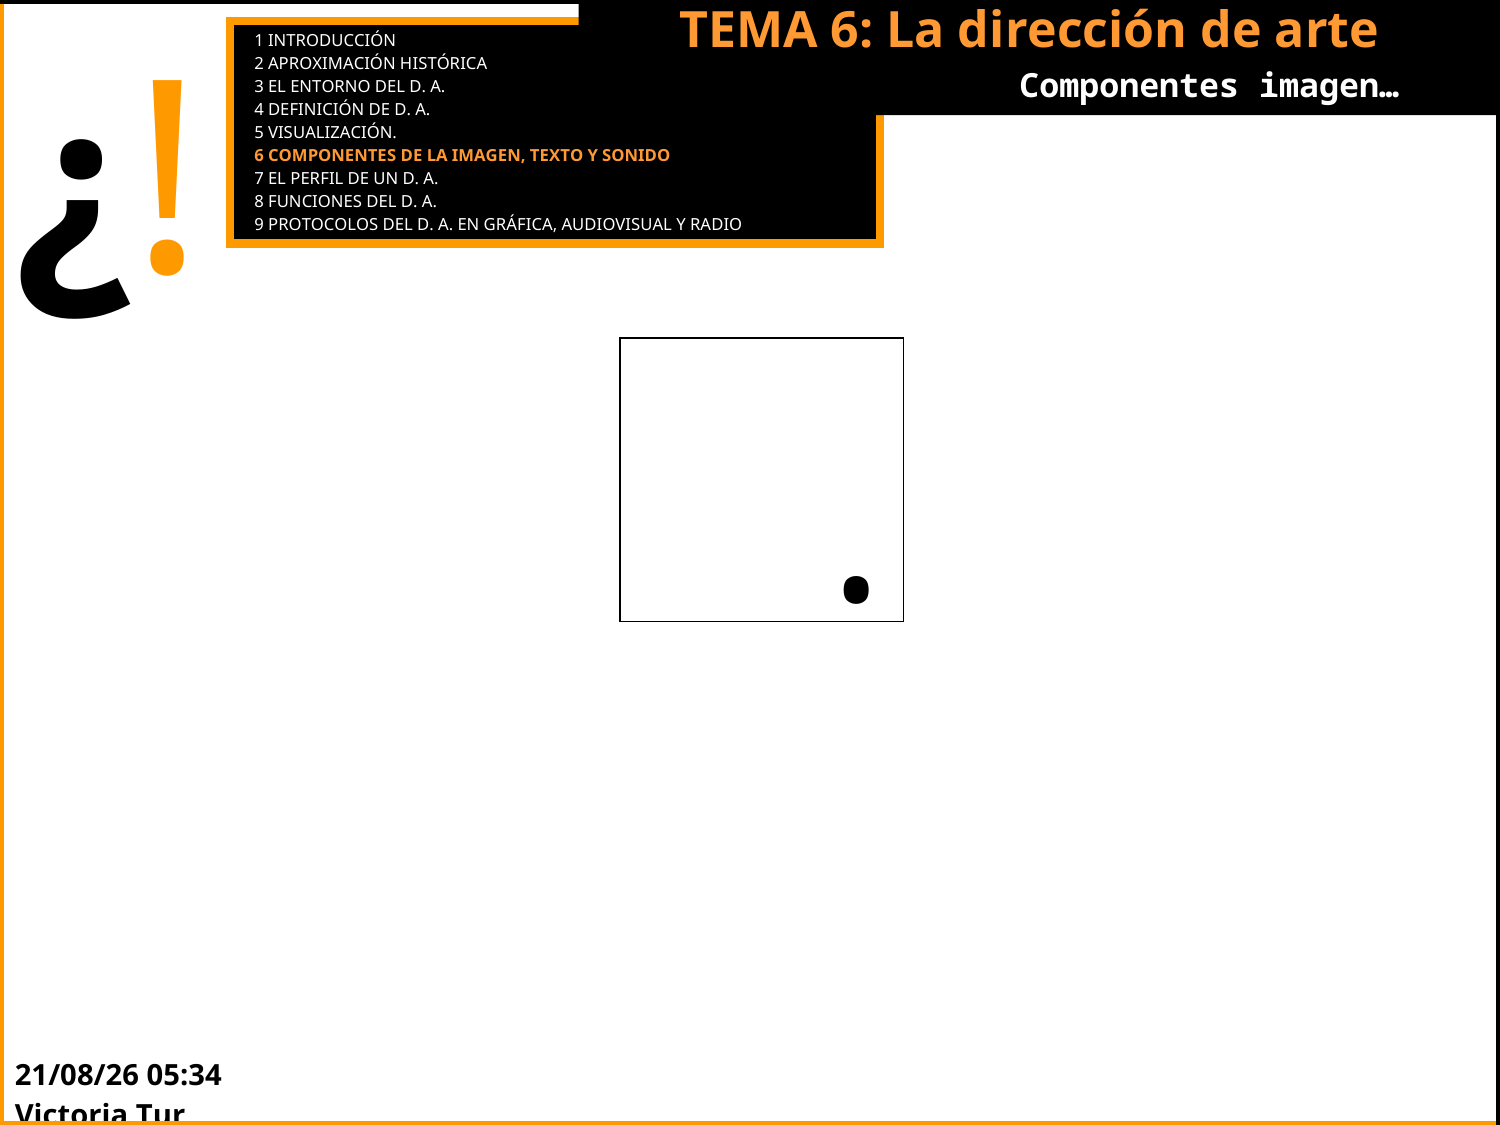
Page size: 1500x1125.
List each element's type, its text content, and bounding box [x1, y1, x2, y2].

text_box • [820, 503, 925, 673]
text_box [620, 338, 904, 622]
text_box TEMA 6: La dirección de arte Componentes imagen… [578, 0, 1500, 116]
text_box 1 INTRODUCCIÓN 2 APROXIMACIÓN HISTÓRICA 3 EL ENTORNO DEL D. A. 4 DEFINICIÓN DE D. A. 5 VISUALIZACIÓN. 6 COMPONENTES DE LA IMAGEN, TEXTO Y SONIDO 7 EL PERFIL DE UN D. A. 8 FUNCIONES DEL D. A. 9 PROTOCOLOS DEL D. A. EN GRÁFICA, AUDIOVISUAL Y RADIO [230, 20, 880, 244]
